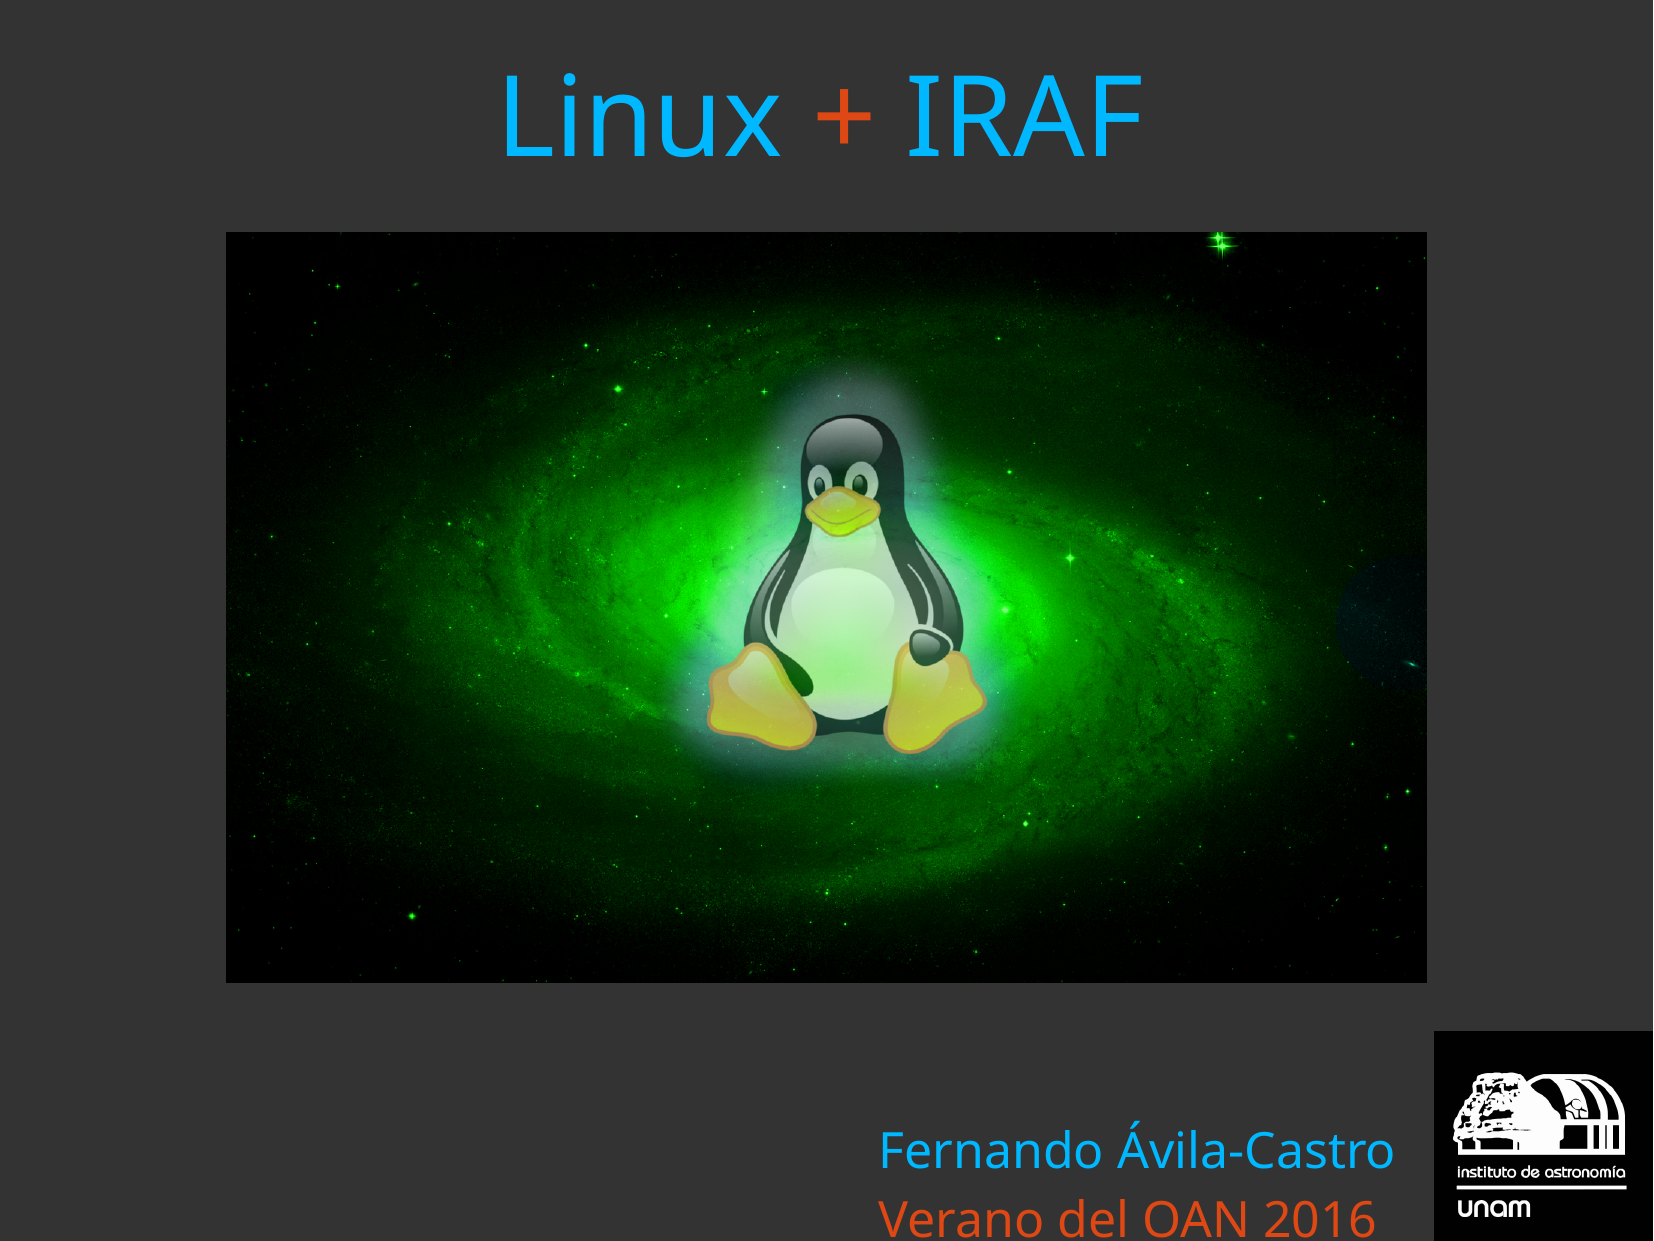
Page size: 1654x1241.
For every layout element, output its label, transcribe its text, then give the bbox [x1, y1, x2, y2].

title Linux + IRAF [82, 32, 1559, 194]
picture [226, 232, 1427, 983]
picture [1434, 1031, 1653, 1241]
text_box Fernando Ávila-Castro Verano del OAN 2016 [863, 1108, 1434, 1241]
